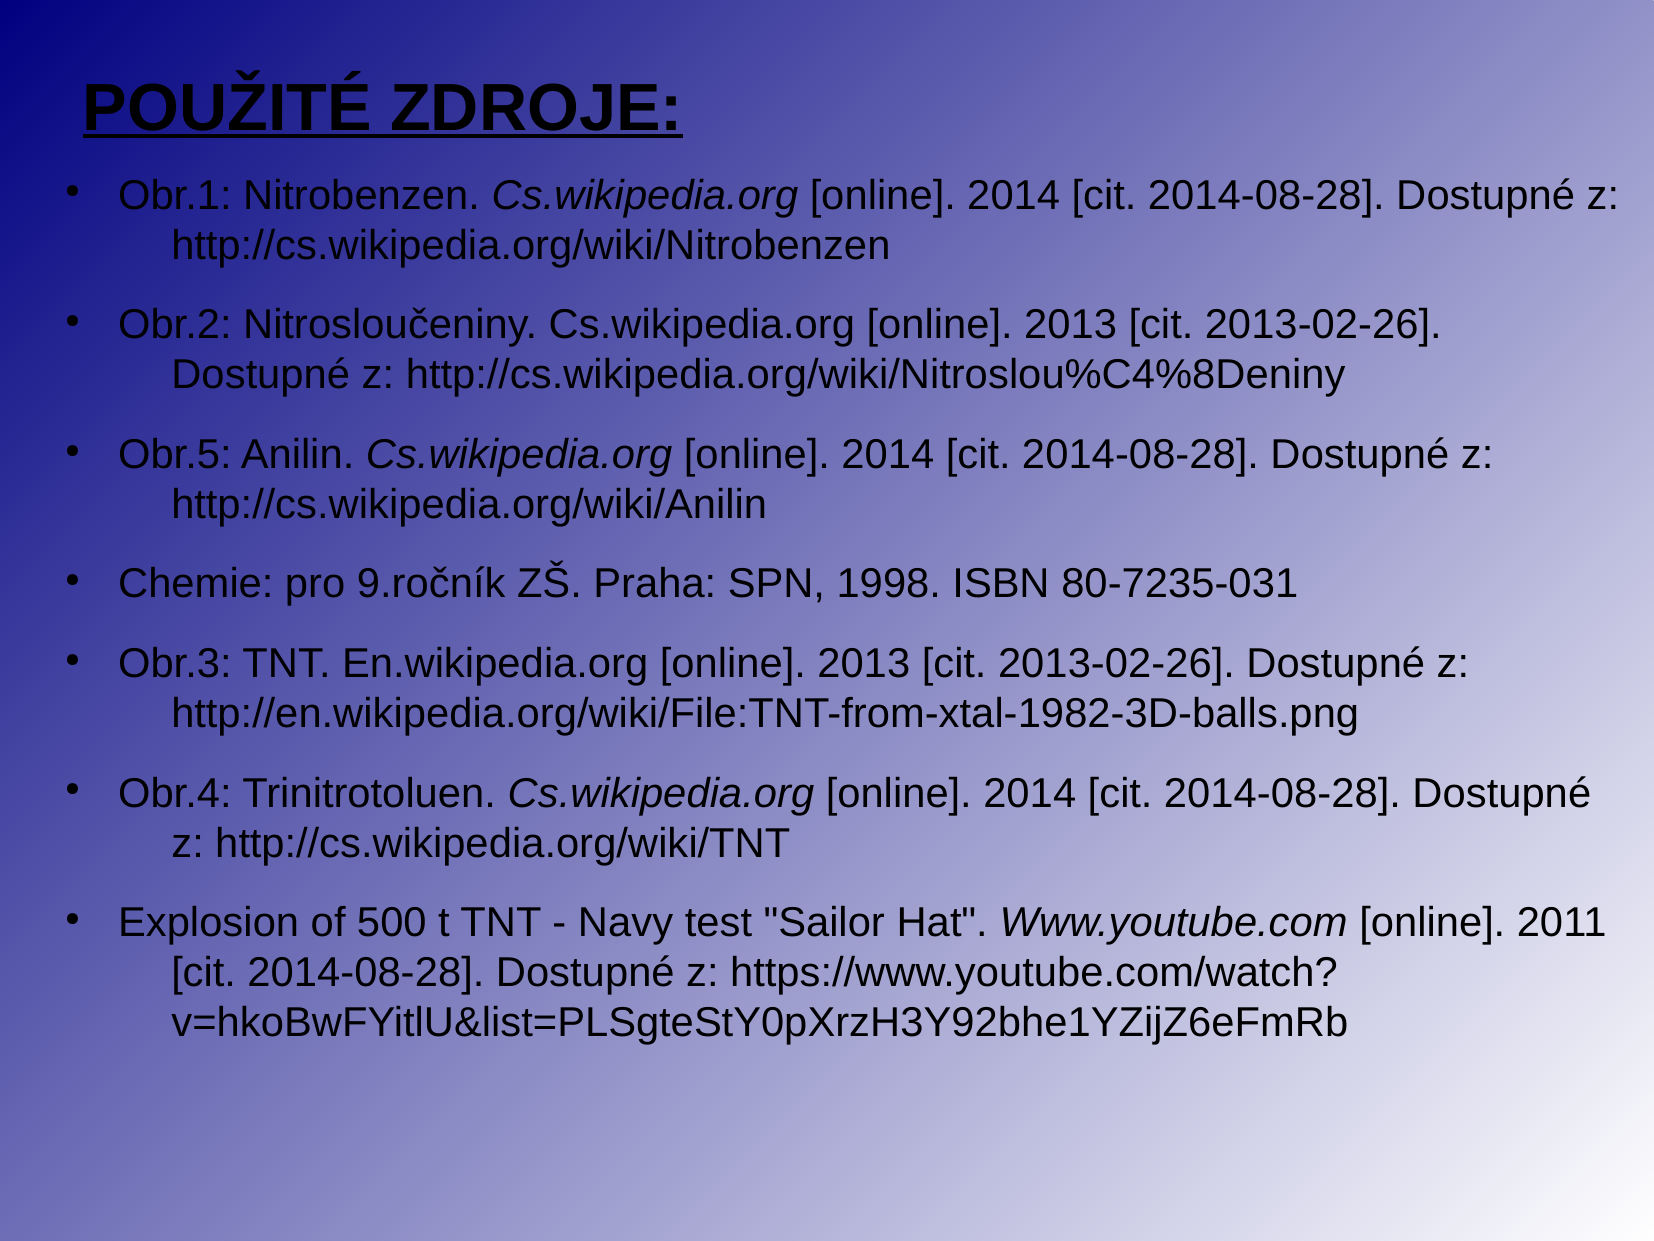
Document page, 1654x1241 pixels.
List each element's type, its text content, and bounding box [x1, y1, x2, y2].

title POUŽITÉ ZDROJE: [82, 0, 1571, 167]
list Obr.1: Nitrobenzen. Cs.wikipedia.org [online]. 2014 [cit. 2014-08-28]. Dostupné z: http://cs.wikipedia.org/wiki/Nitrobenzen Obr.2: Nitrosloučeniny. Cs.wikipedia.org [online]. 2013 [cit. 2013-02-26]. Dostupné z: http://cs.wikipedia.org/wiki/Nitroslou%C4%8Deniny Obr.5: Anilin. Cs.wikipedia.org [online]. 2014 [cit. 2014-08-28]. Dostupné z: http://cs.wikipedia.org/wiki/Anilin Chemie: pro 9.ročník ZŠ. Praha: SPN, 1998. ISBN 80-7235-031 Obr.3: TNT. En.wikipedia.org [online]. 2013 [cit. 2013-02-26]. Dostupné z: http://en.wikipedia.org/wiki/File:TNT-from-xtal-1982-3D-balls.png Obr.4: Trinitrotoluen. Cs.wikipedia.org [online]. 2014 [cit. 2014-08-28]. Dostupné z: http://cs.wikipedia.org/wiki/TNT Explosion of 500 t TNT - Navy test "Sailor Hat". Www.youtube.com [online]. 2011 [cit. 2014-08-28]. Dostupné z: https://www.youtube.com/watch?v=hkoBwFYitlU&list=PLSgteStY0pXrzH3Y92bhe1YZijZ6eFmRb [29, 167, 1625, 1076]
